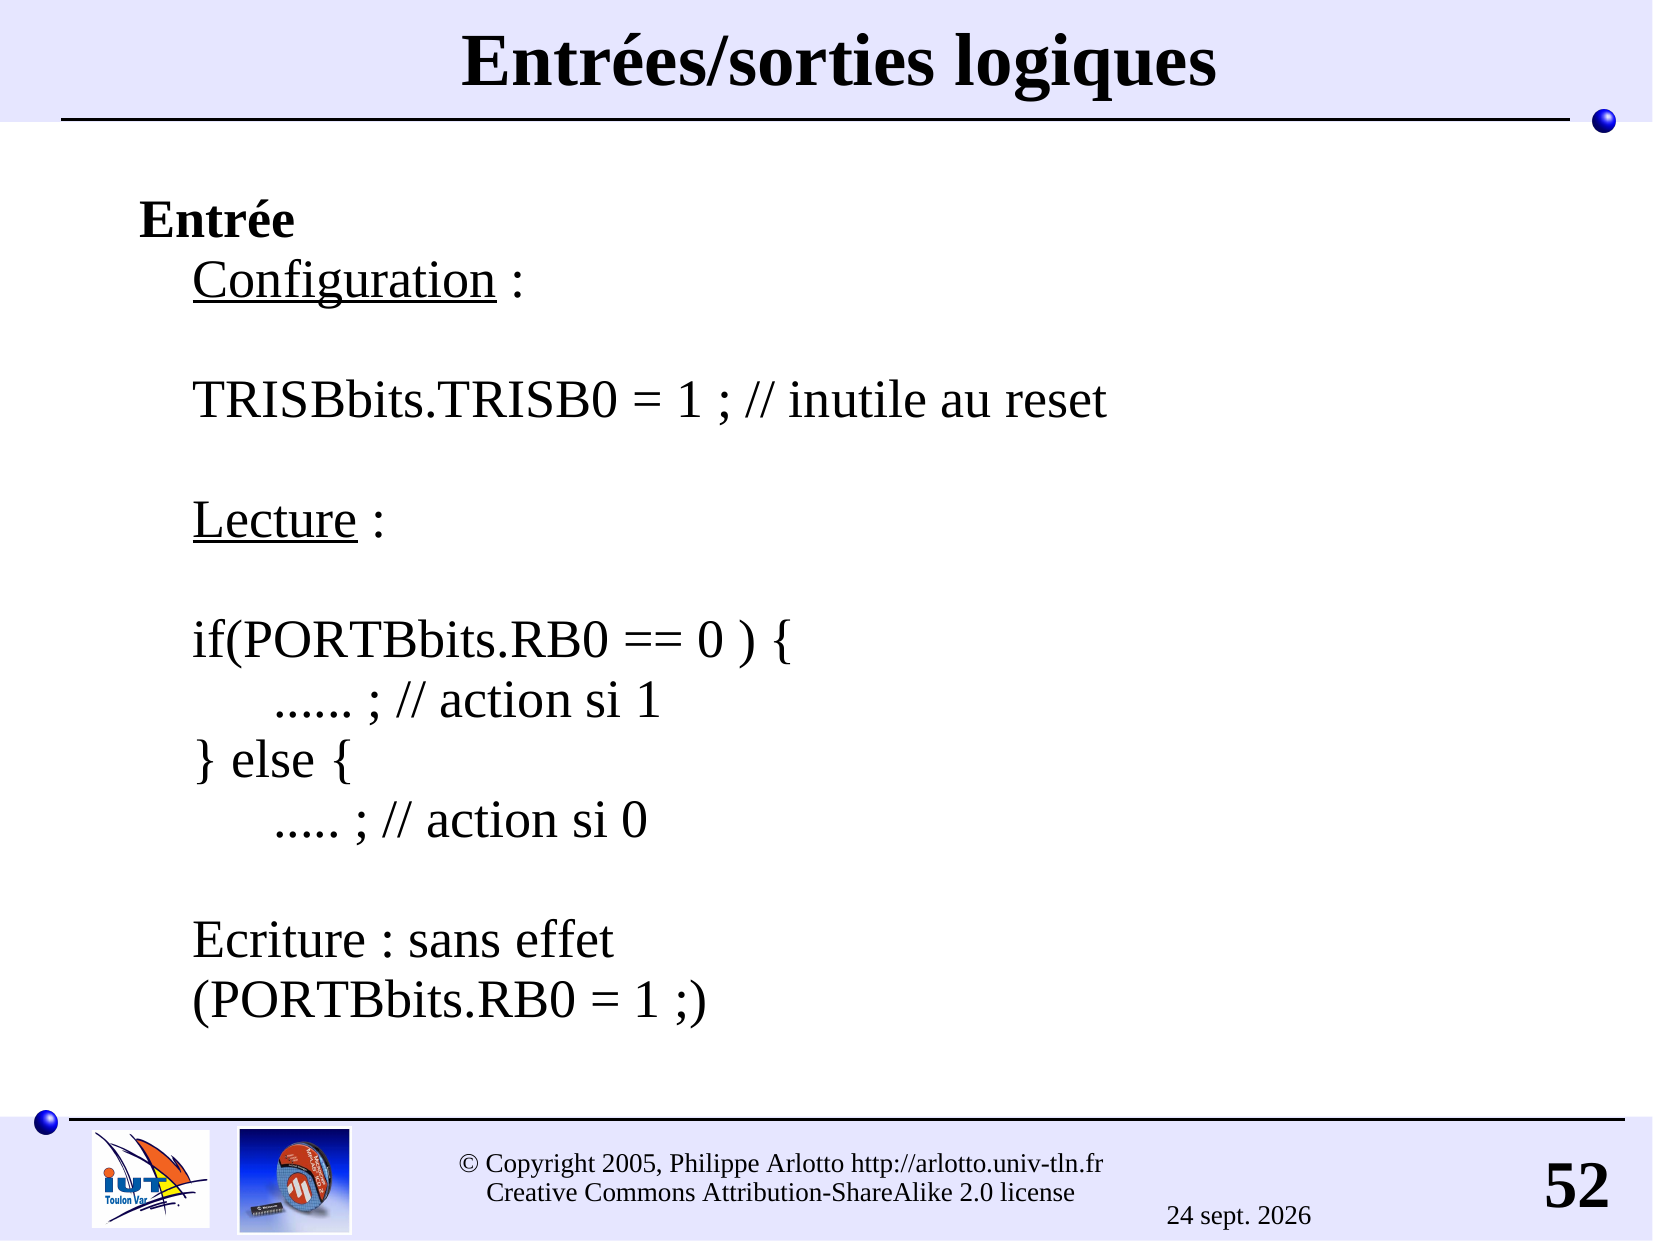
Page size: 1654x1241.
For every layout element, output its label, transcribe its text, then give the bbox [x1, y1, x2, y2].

title Entrées/sorties logiques [95, 14, 1585, 107]
picture [237, 1126, 352, 1235]
list Entrée Configuration : TRISBbits.TRISB0 = 1 ; // inutile au reset Lecture : if(PORTBbits.RB0 == 0 ) { ...... ; // action si 1 } else { ..... ; // action si 0 Ecriture : sans effet (PORTBbits.RB0 = 1 ;) [121, 188, 1534, 1044]
